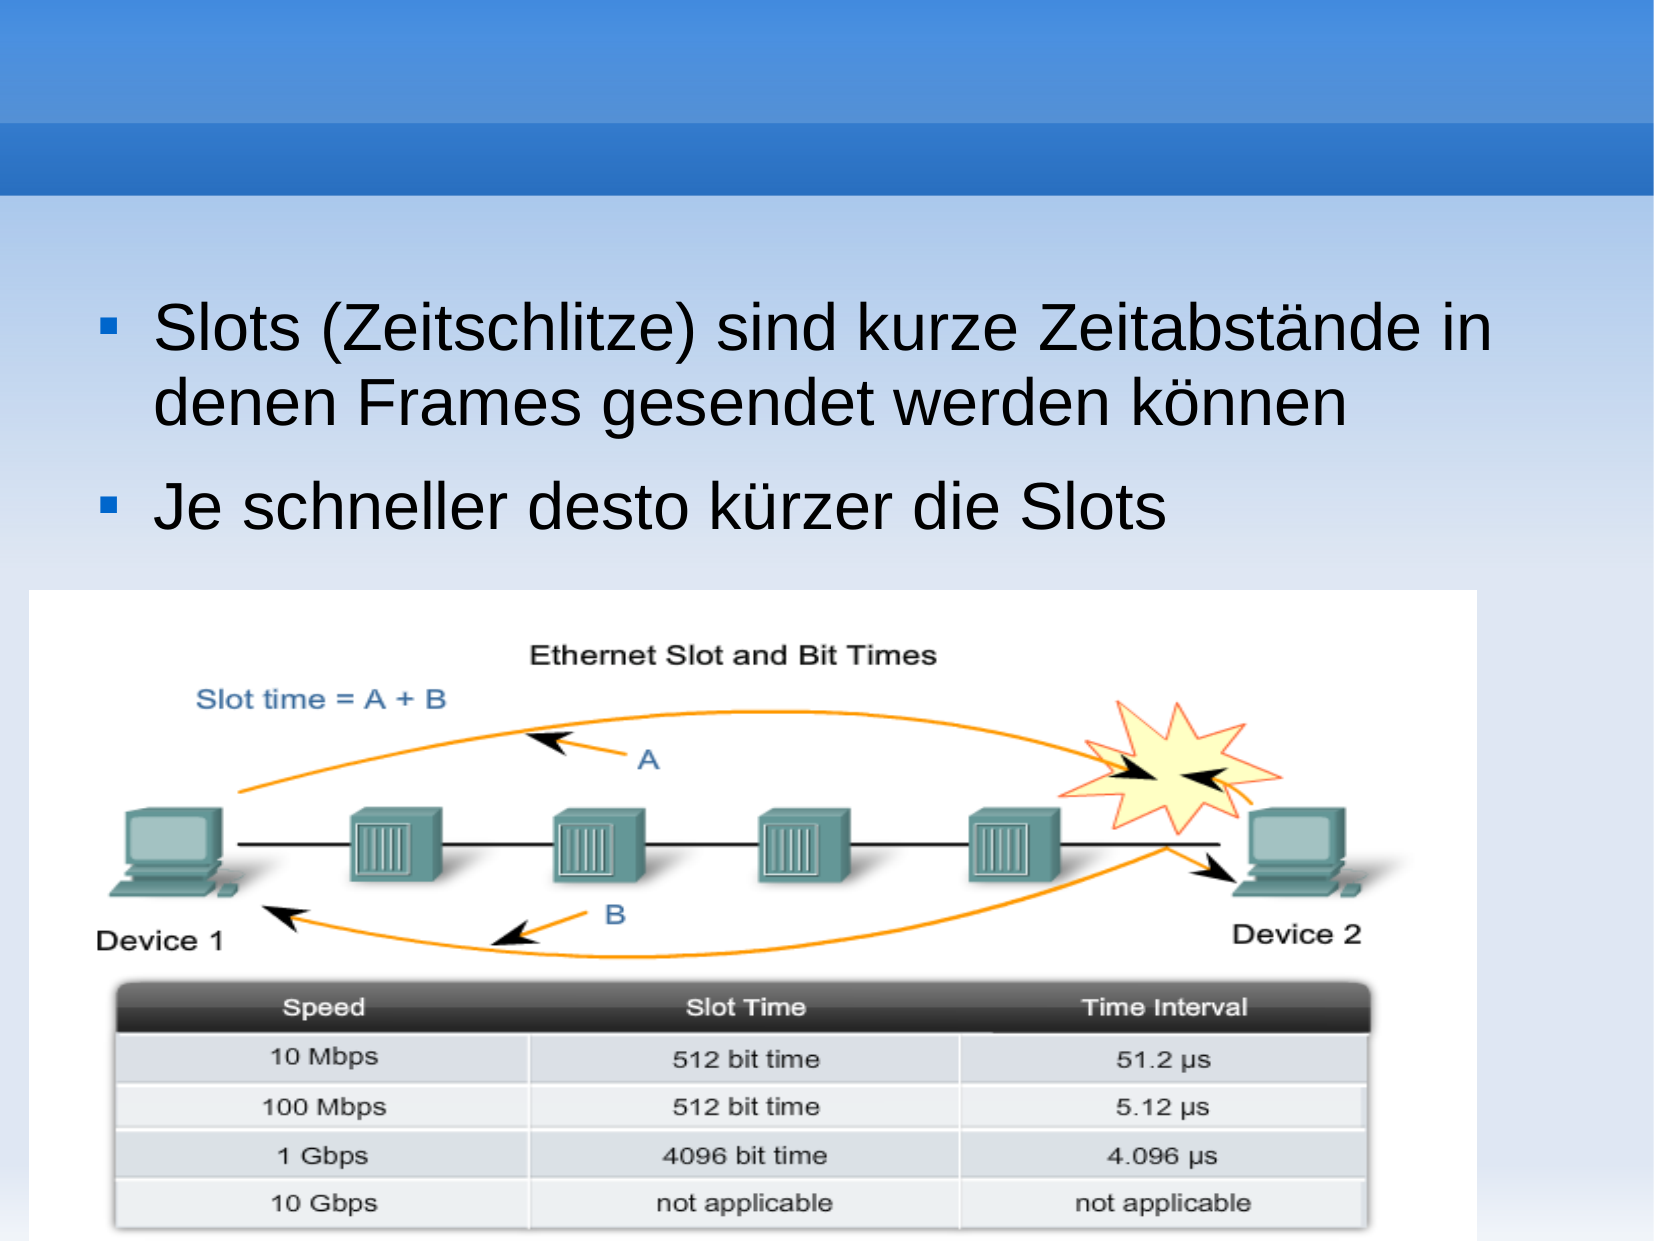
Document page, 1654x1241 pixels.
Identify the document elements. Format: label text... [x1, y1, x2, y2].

list Slots (Zeitschlitze) sind kurze Zeitabstände in denen Frames gesendet werden können Je schneller desto kürzer die Slots [82, 290, 1571, 1109]
picture [0, 0, 1654, 1241]
